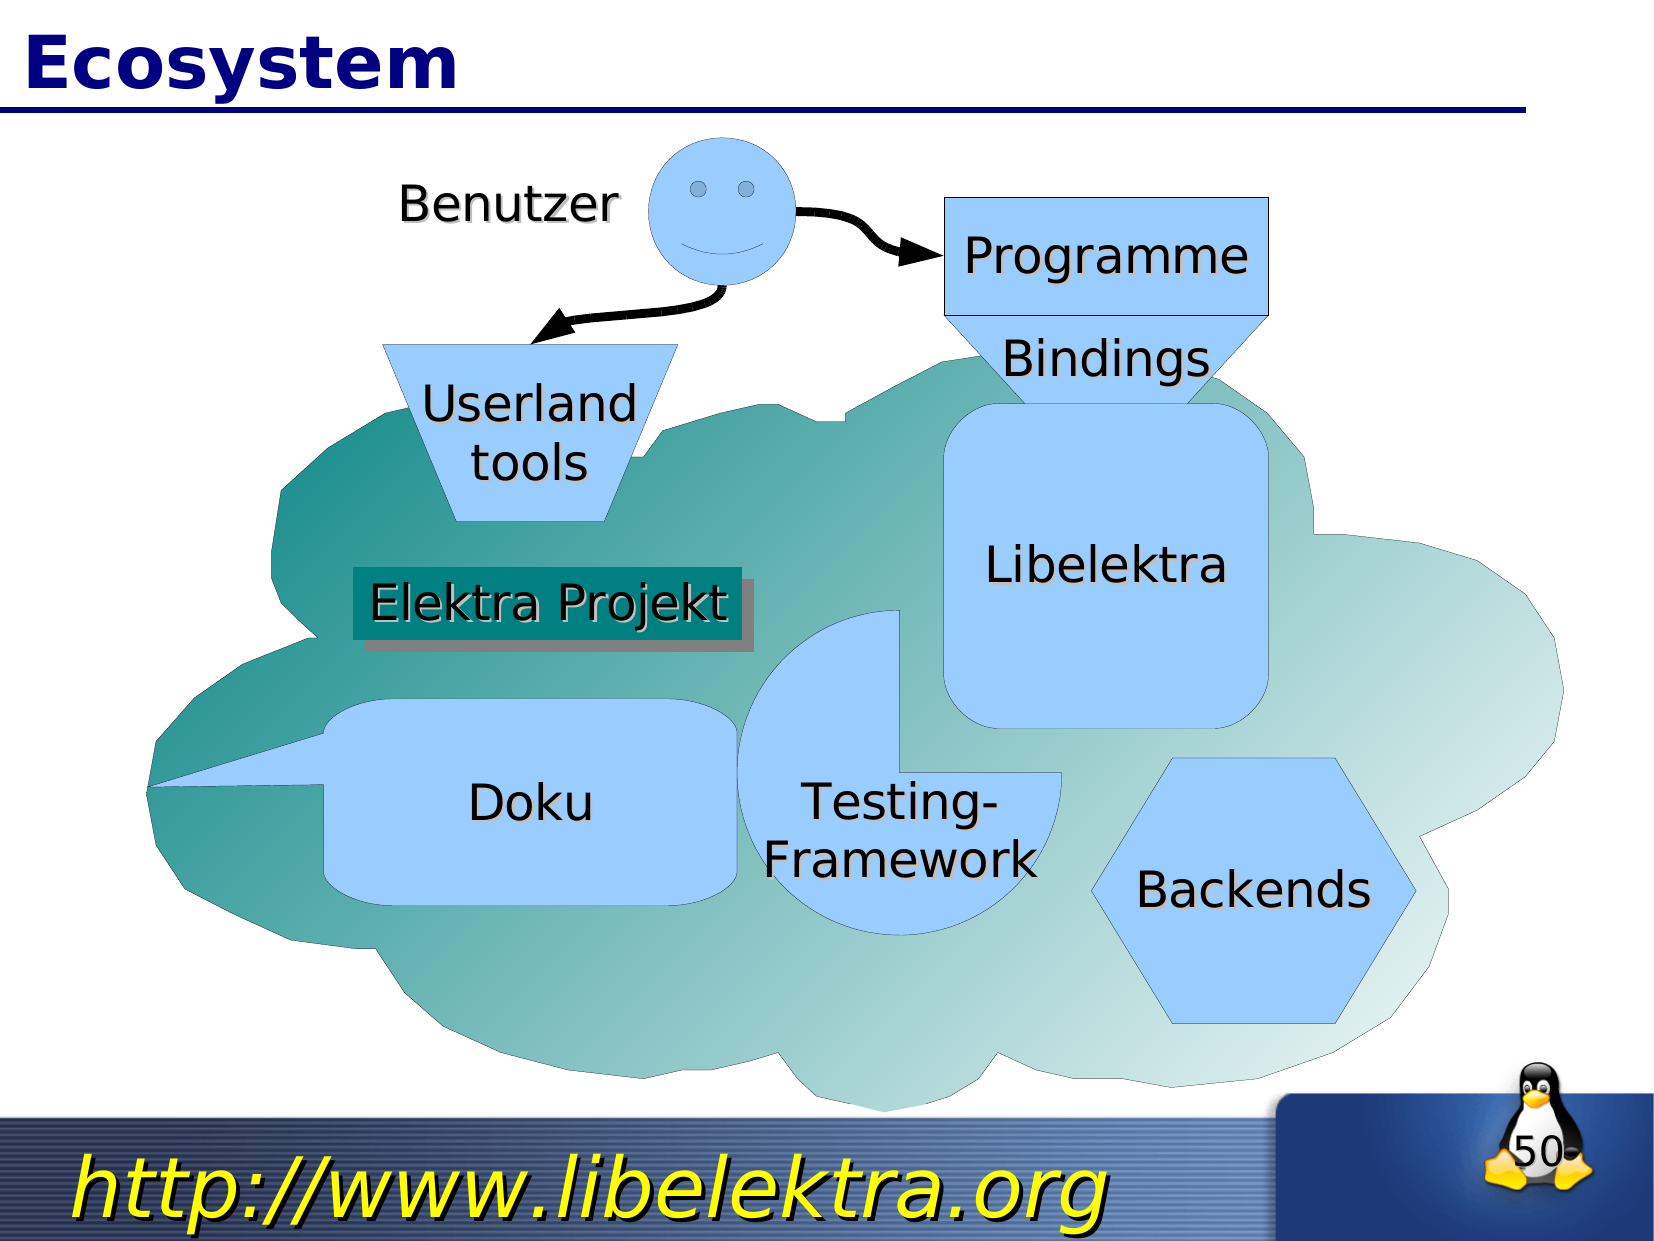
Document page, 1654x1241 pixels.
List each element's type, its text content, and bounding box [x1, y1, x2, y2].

picture [0, 1061, 1654, 1241]
text_box Ecosystem [22, 14, 1611, 111]
text_box <Nummer> [1312, 1122, 1566, 1178]
chart [80, 115, 1591, 1104]
